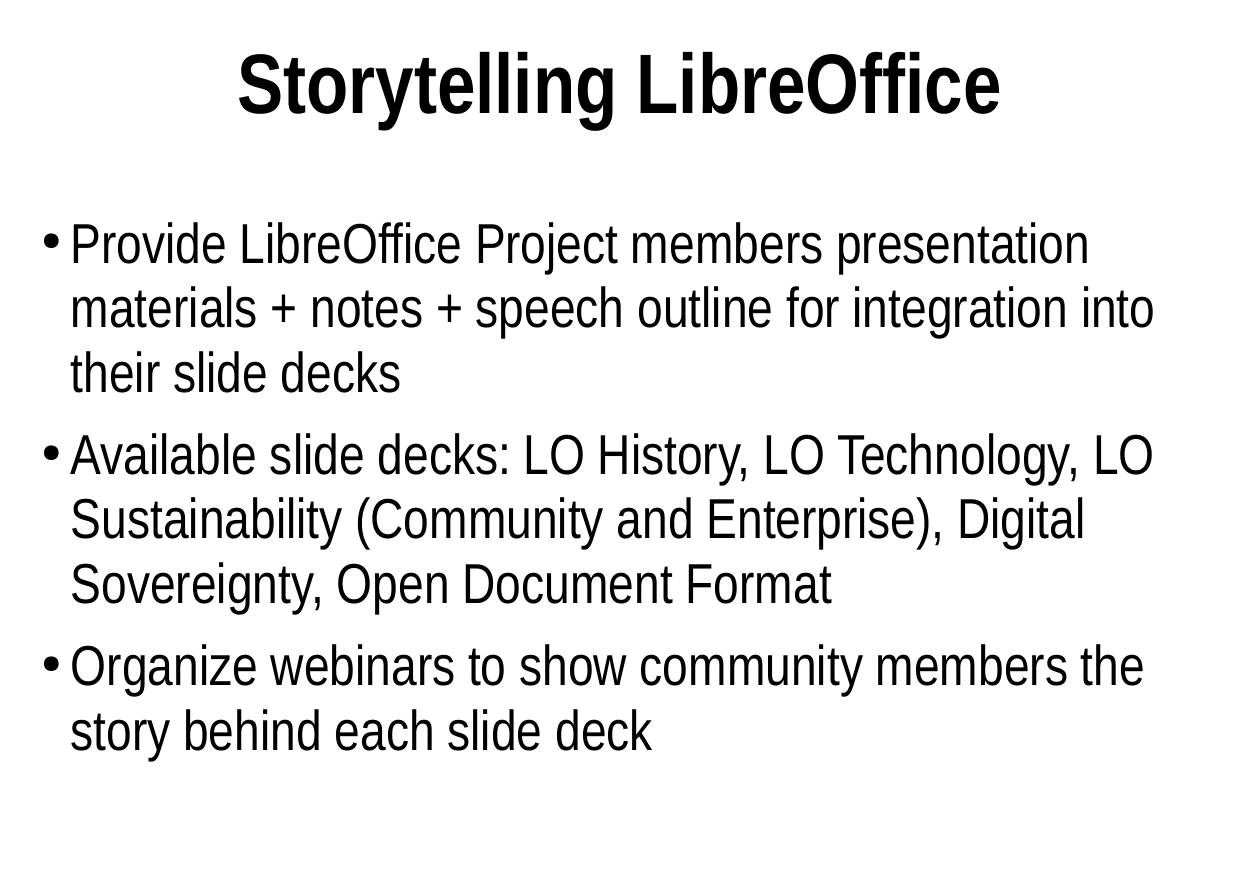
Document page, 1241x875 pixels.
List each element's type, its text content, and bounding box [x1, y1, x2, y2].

list Provide LibreOffice Project members presentation materials + notes + speech outline for integration into their slide decks Available slide decks: LO History, LO Technology, LO Sustainability (Community and Enterprise), Digital Sovereignty, Open Document Format Organize webinars to show community members the story behind each slide deck [11, 210, 1229, 863]
title Storytelling LibreOffice [11, 12, 1229, 155]
